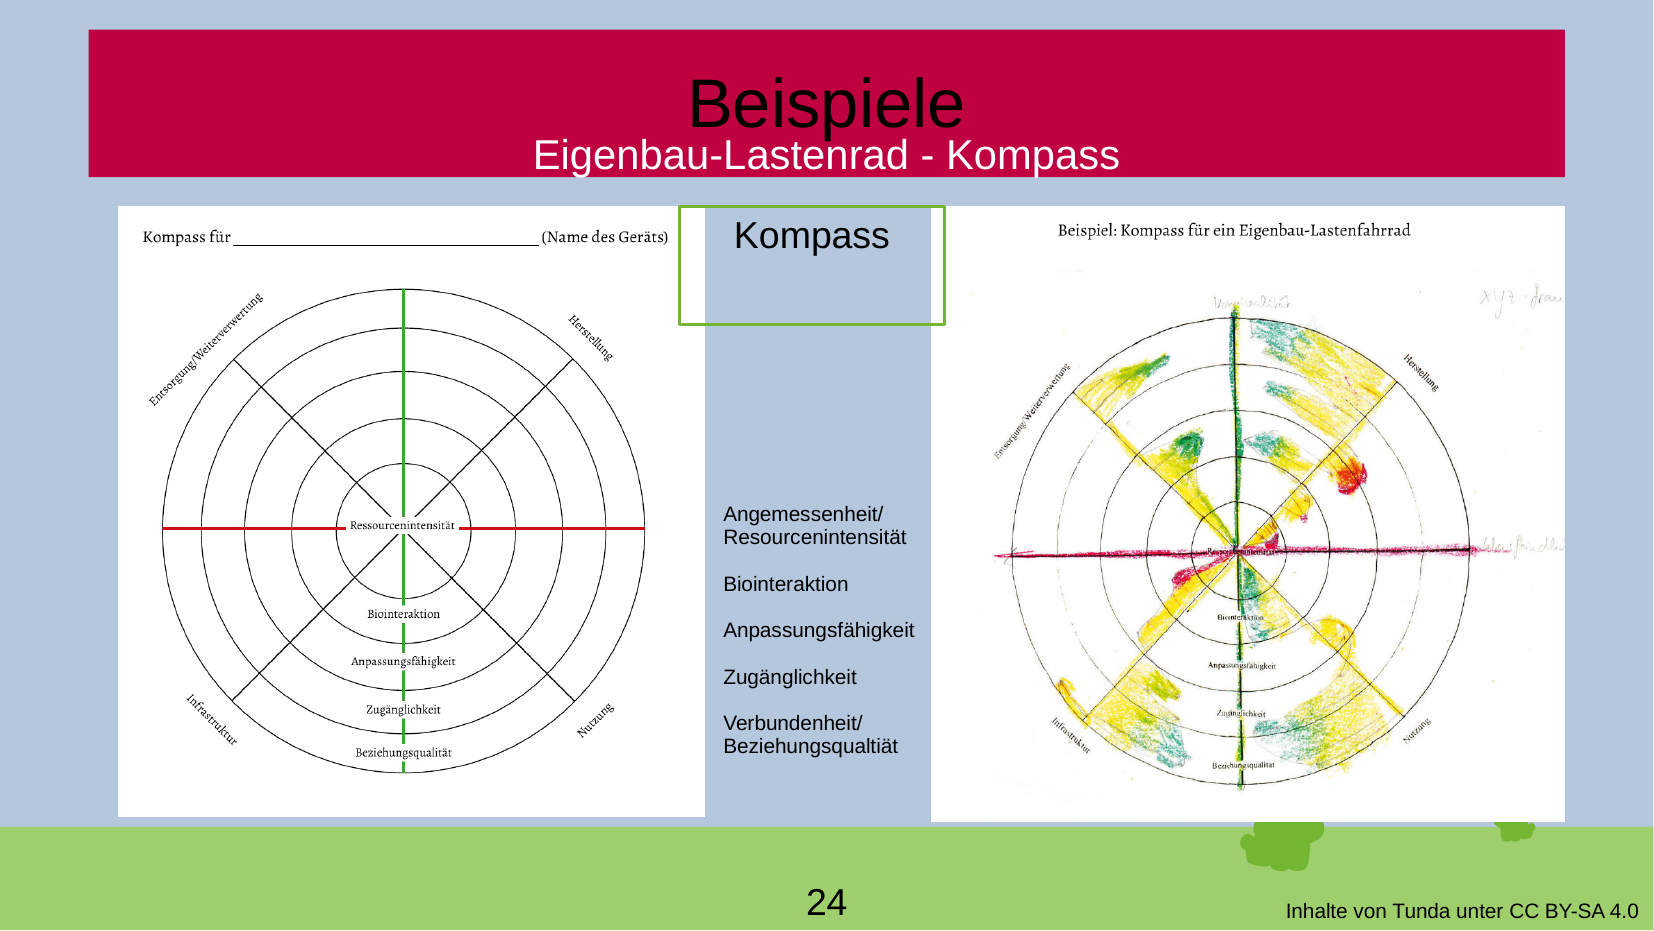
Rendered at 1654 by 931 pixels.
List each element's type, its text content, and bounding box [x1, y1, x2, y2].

text_box Eigenbau-Lastenrad - Kompass [501, 124, 1152, 186]
text_box Angemessenheit/Resourcenintensität Biointeraktion Anpassungsfähigkeit Zugänglichkeit Verbundenheit/Beziehungsqualtiät [708, 495, 932, 766]
title Beispiele [88, 29, 1565, 178]
picture [118, 206, 705, 817]
text_box Inhalte von Tunda unter CC BY-SA 4.0 [944, 856, 1654, 931]
text_box Kompass [679, 206, 945, 325]
text_box <Foliennummer> [259, 874, 944, 931]
picture [931, 206, 1565, 822]
